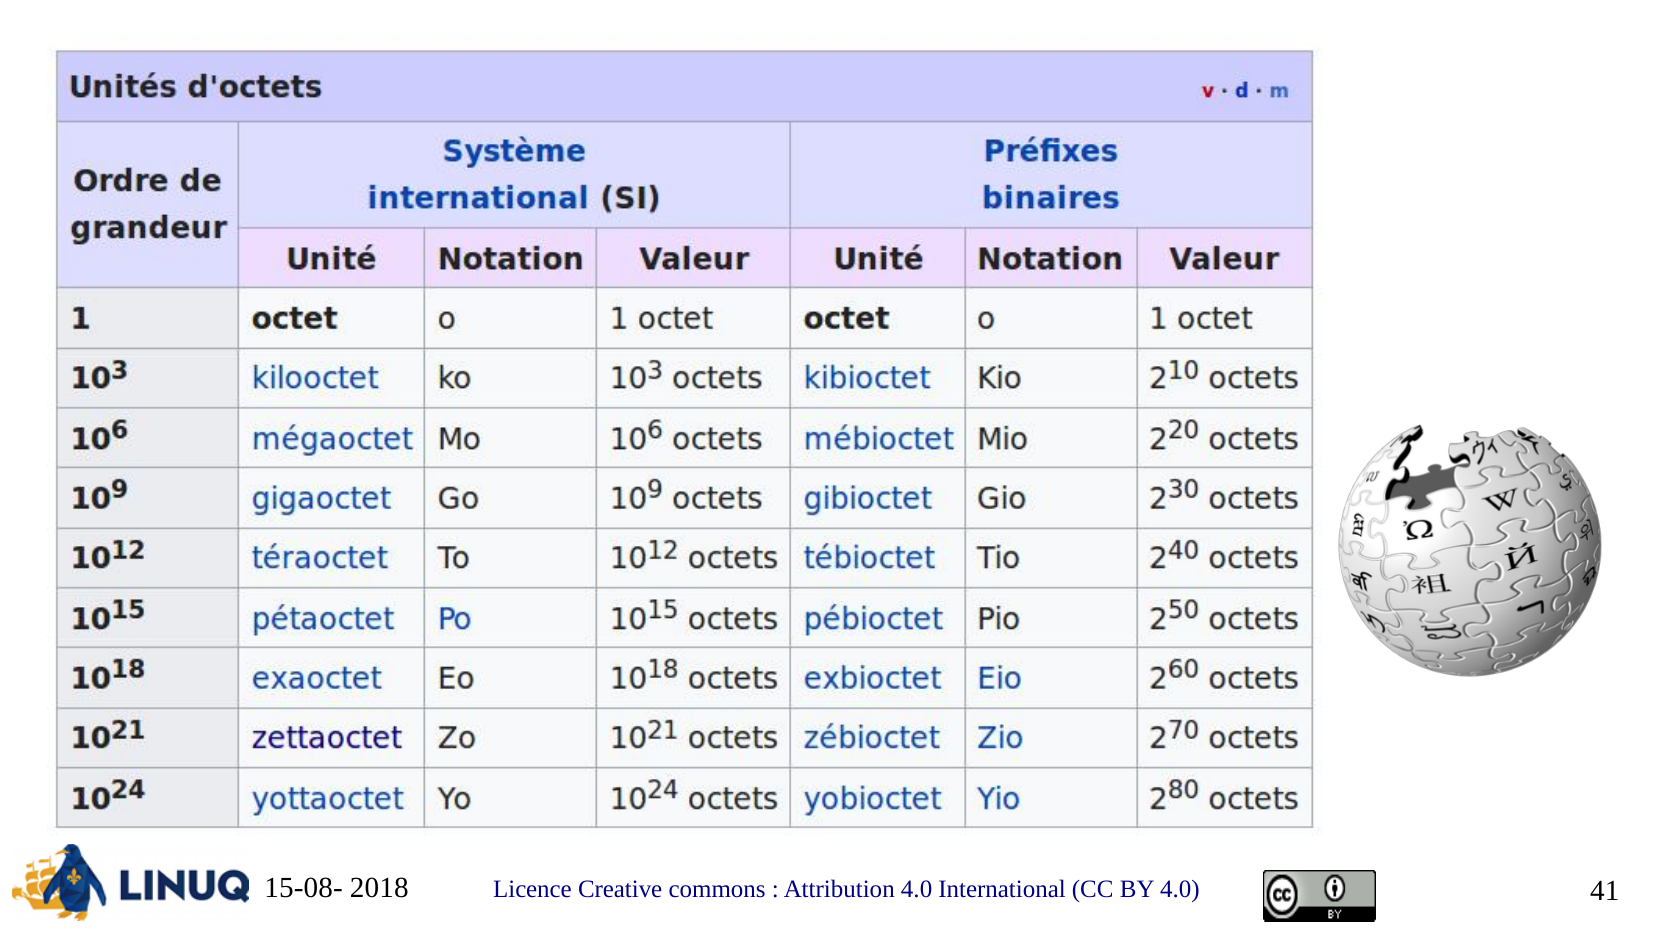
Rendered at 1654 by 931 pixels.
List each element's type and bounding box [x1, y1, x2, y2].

picture [1263, 870, 1376, 922]
picture [11, 844, 249, 921]
picture [47, 35, 1628, 836]
